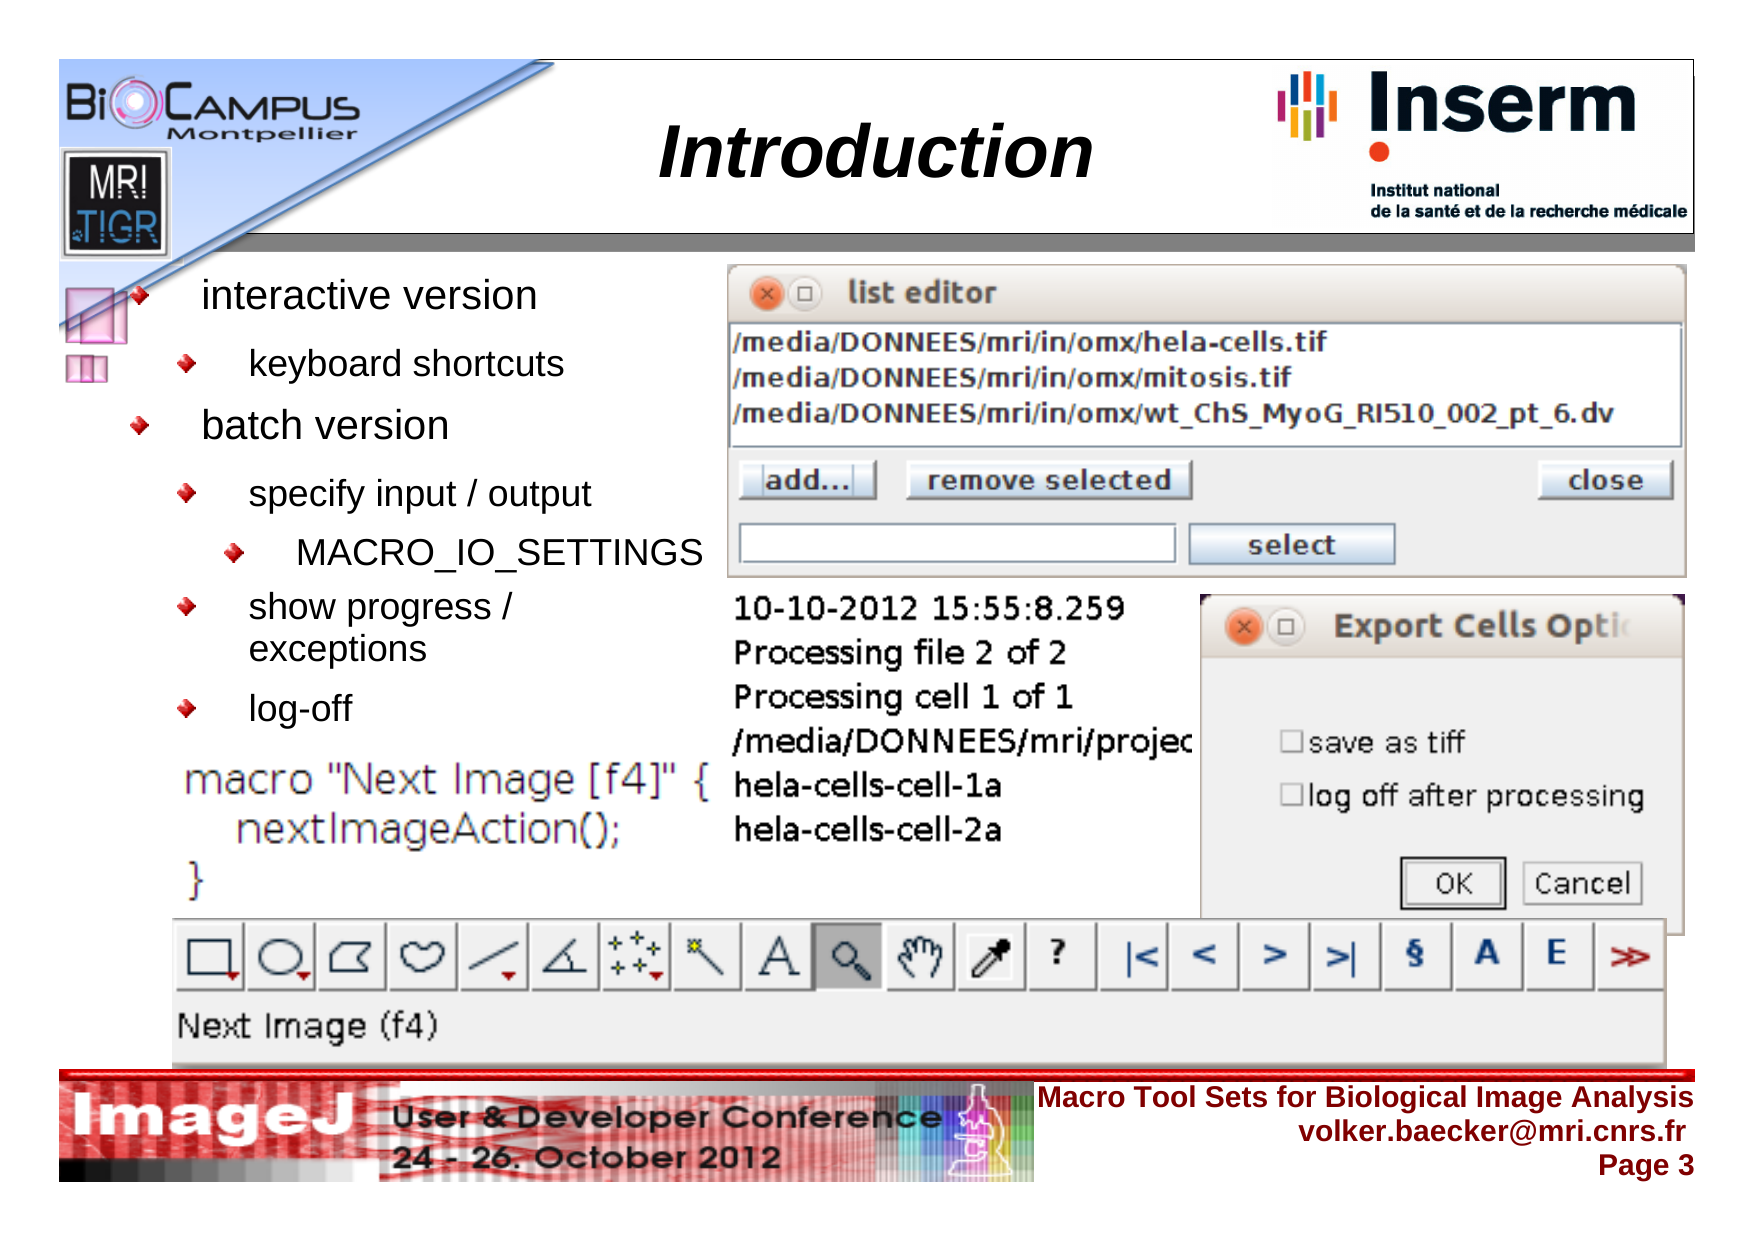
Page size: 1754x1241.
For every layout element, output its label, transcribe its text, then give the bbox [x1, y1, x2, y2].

title Introduction [59, 59, 1695, 244]
picture [727, 264, 1687, 578]
picture [59, 594, 1695, 1182]
picture [59, 244, 562, 384]
list interactive version keyboard shortcuts batch version specify input / output MACRO_IO_SETTINGS show progress / exceptions log-off [71, 272, 864, 1055]
picture [180, 589, 1192, 909]
